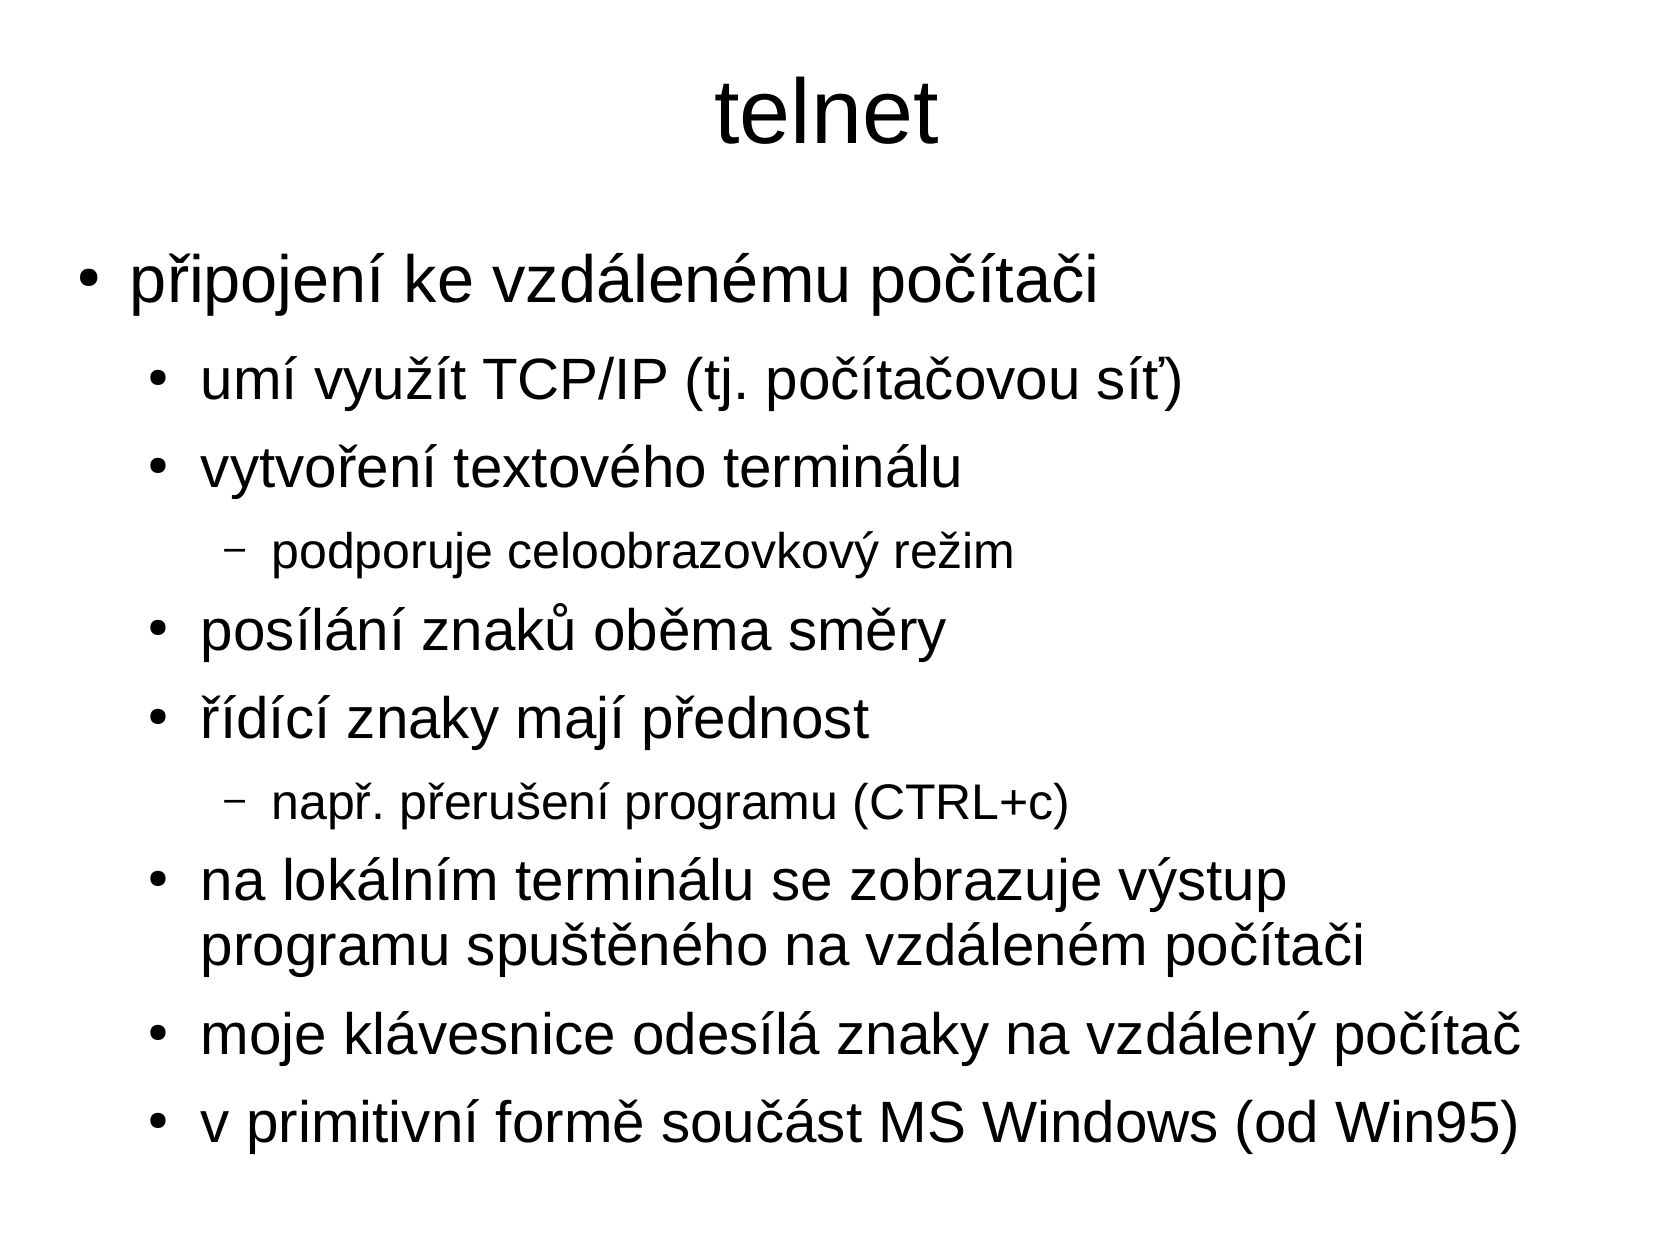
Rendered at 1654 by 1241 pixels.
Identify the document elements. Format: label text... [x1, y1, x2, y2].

list připojení ke vzdálenému počítači umí využít TCP/IP (tj. počítačovou síť) vytvoření textového terminálu podporuje celoobrazovkový režim posílání znaků oběma směry řídící znaky mají přednost např. přerušení programu (CTRL+c) na lokálním terminálu se zobrazuje výstup programu spuštěného na vzdáleném počítači moje klávesnice odesílá znaky na vzdálený počítač v primitivní formě součást MS Windows (od Win95) [59, 242, 1548, 1154]
title telnet [82, 15, 1571, 208]
